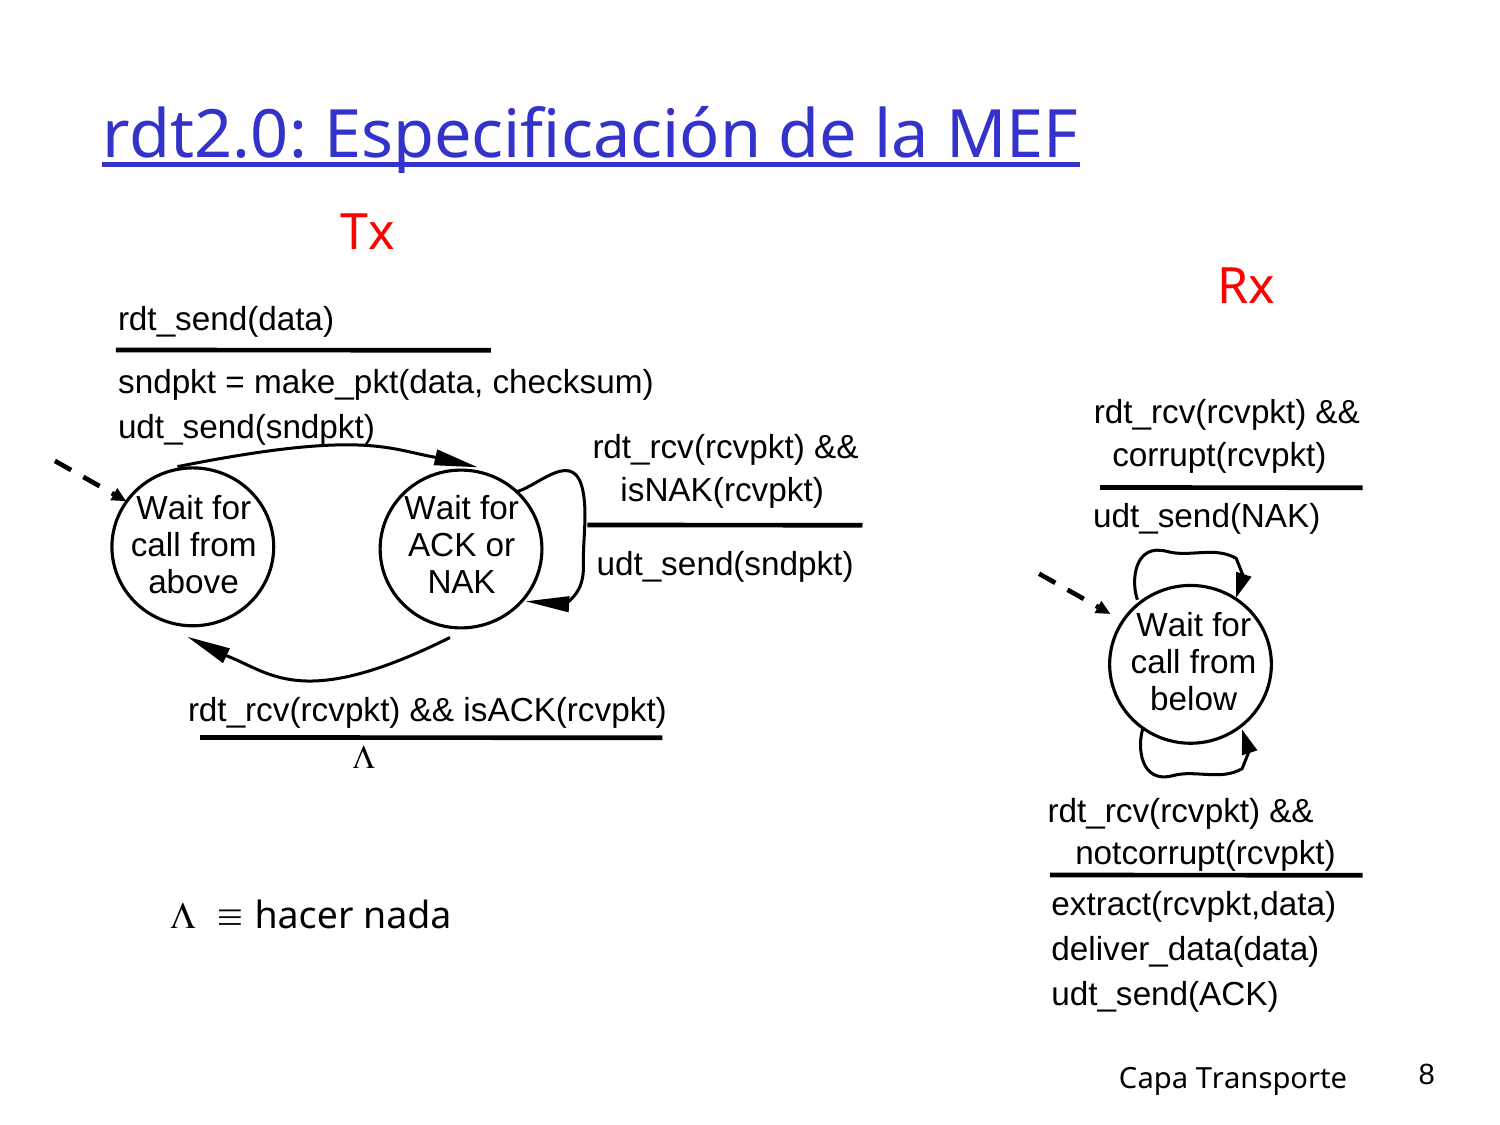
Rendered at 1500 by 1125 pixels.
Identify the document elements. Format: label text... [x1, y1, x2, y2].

text_box extract(rcvpkt,data)‏ deliver_data(data)‏ udt_send(ACK)‏ [1036, 871, 1389, 974]
text_box udt_send(sndpkt)‏ [581, 531, 872, 598]
text_box Wait for call from below [1095, 599, 1293, 700]
text_box Wait for ACK or NAK [373, 482, 550, 583]
text_box udt_send(NAK)‏ [1078, 484, 1379, 527]
text_box sndpkt = make_pkt(data, checksum)‏ udt_send(sndpkt)‏ [103, 349, 702, 416]
title rdt2.0: Especificación de la MEF [87, 37, 1363, 225]
text_box [1145, 585, 1236, 599]
text_box rdt_rcv(rcvpkt) && corrupt(rcvpkt)‏ [1079, 385, 1394, 438]
text_box rdt_send(data)‏ [103, 287, 474, 358]
text_box [209, 582, 214, 590]
text_box [171, 582, 180, 591]
text_box [1198, 700, 1208, 708]
text_box [1118, 700, 1263, 744]
text_box [148, 467, 238, 481]
text_box [189, 582, 199, 591]
text_box [120, 582, 266, 626]
text_box  º hacer nada [155, 880, 467, 948]
text_box Wait for call from above [95, 481, 293, 582]
text_box Tx [325, 188, 410, 273]
text_box [418, 470, 504, 482]
text_box [388, 583, 535, 628]
text_box Rx [1202, 242, 1290, 327]
text_box rdt_rcv(rcvpkt) && isNAK(rcvpkt)‏ [577, 421, 921, 526]
text_box [152, 584, 161, 591]
text_box rdt_rcv(rcvpkt) && notcorrupt(rcvpkt)‏ [1032, 784, 1387, 900]
text_box  [337, 737, 391, 784]
text_box rdt_rcv(rcvpkt) && isACK(rcvpkt)‏ [173, 678, 756, 726]
text_box [1155, 700, 1164, 708]
